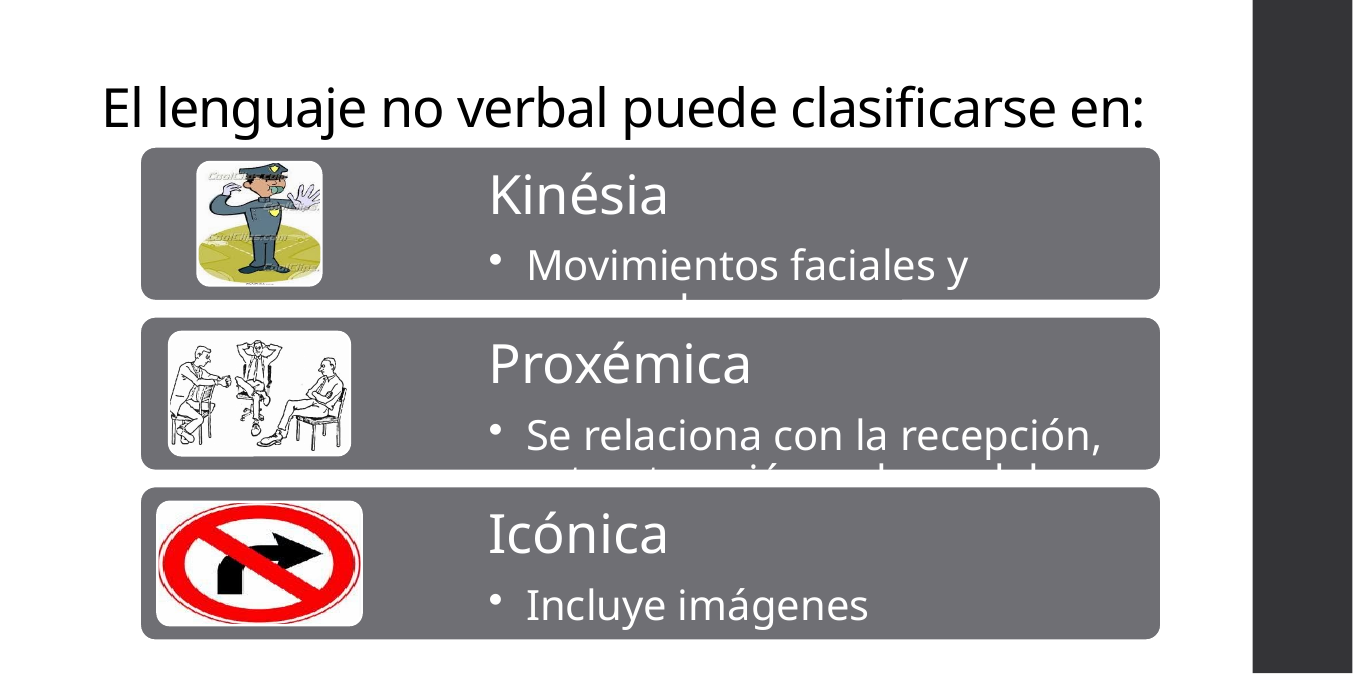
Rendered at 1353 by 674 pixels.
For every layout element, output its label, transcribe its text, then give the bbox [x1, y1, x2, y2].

text_box [197, 161, 322, 286]
text_box Kinésia Movimientos faciales y corporales. [139, 146, 1162, 301]
text_box [157, 501, 362, 626]
text_box Icónica Incluye imágenes [139, 486, 1162, 641]
title El lenguaje no verbal puede clasificarse en: [86, 16, 1162, 147]
text_box Proxémica Se relaciona con la recepción, estructuración y el uso del espacio. [139, 316, 1162, 471]
text_box [169, 331, 350, 456]
